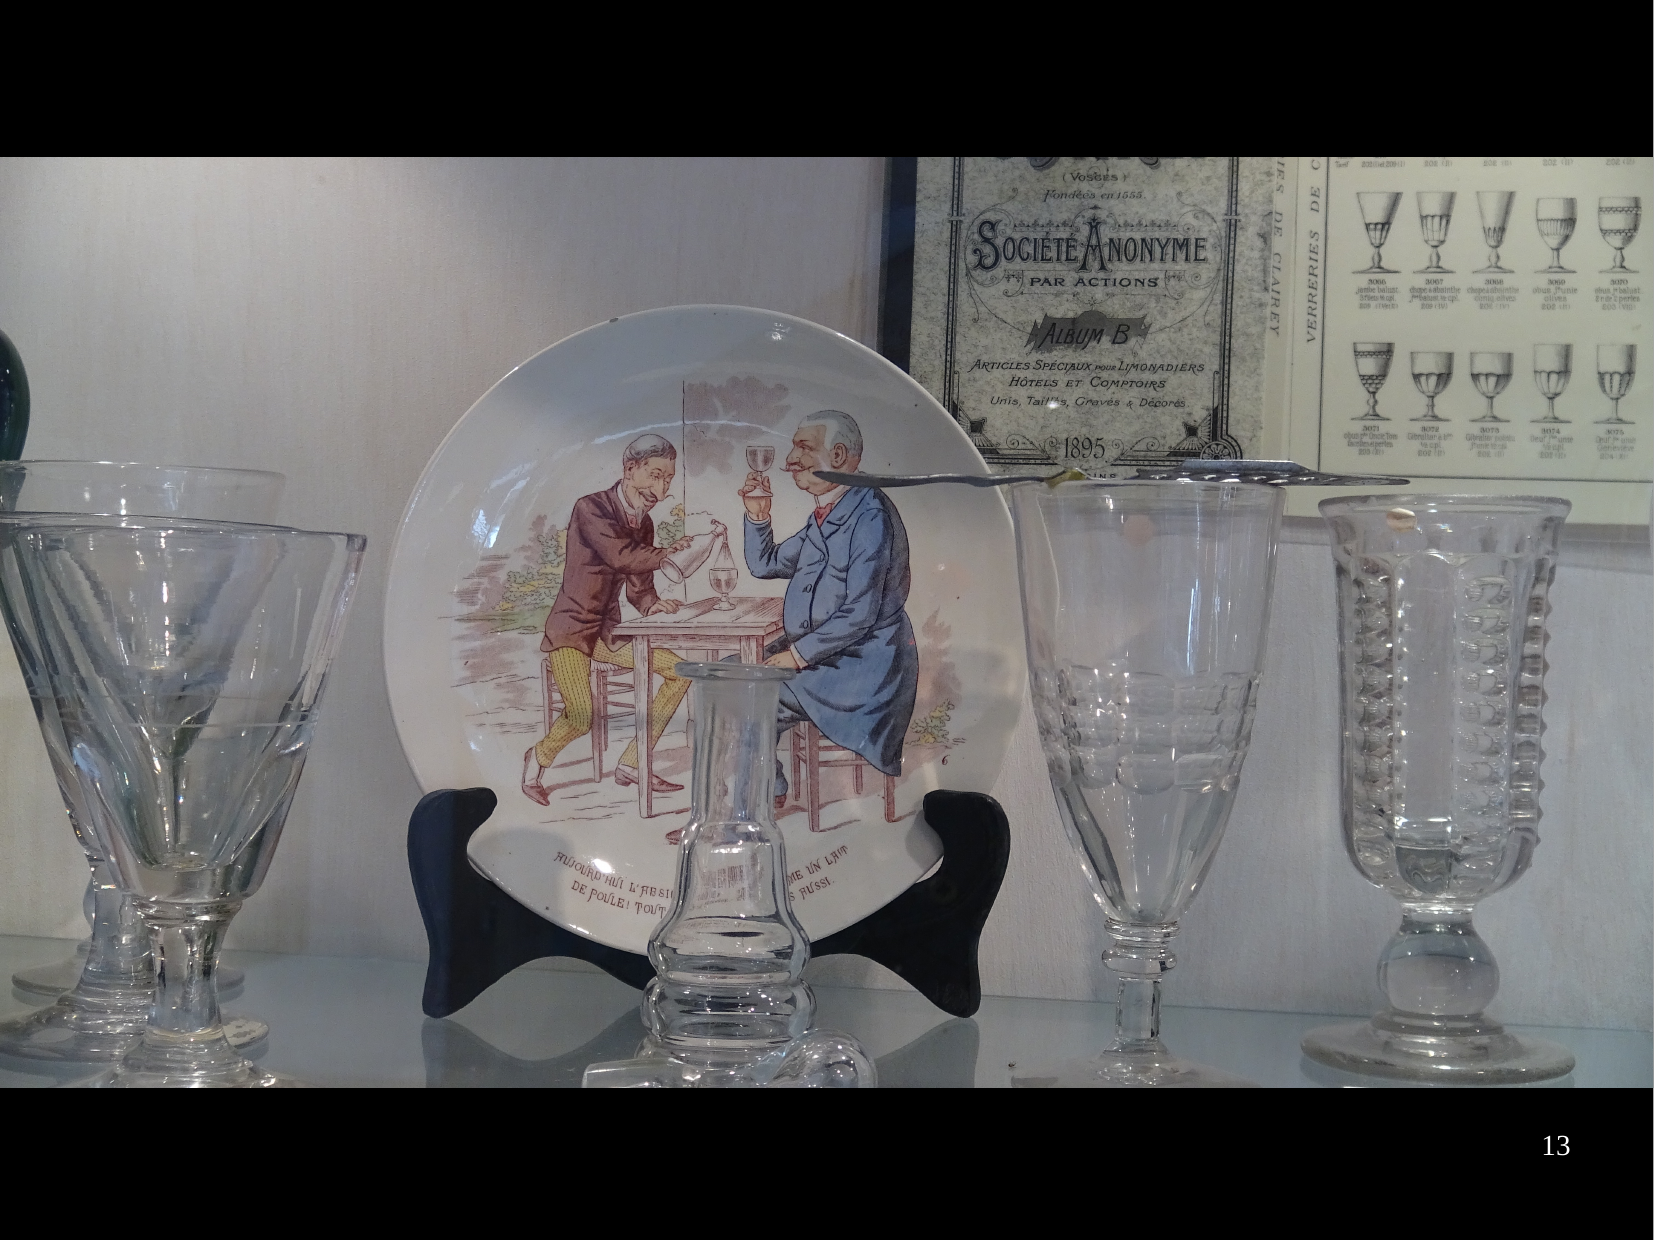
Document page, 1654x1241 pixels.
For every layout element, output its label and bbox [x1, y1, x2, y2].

picture [0, 157, 1654, 1088]
